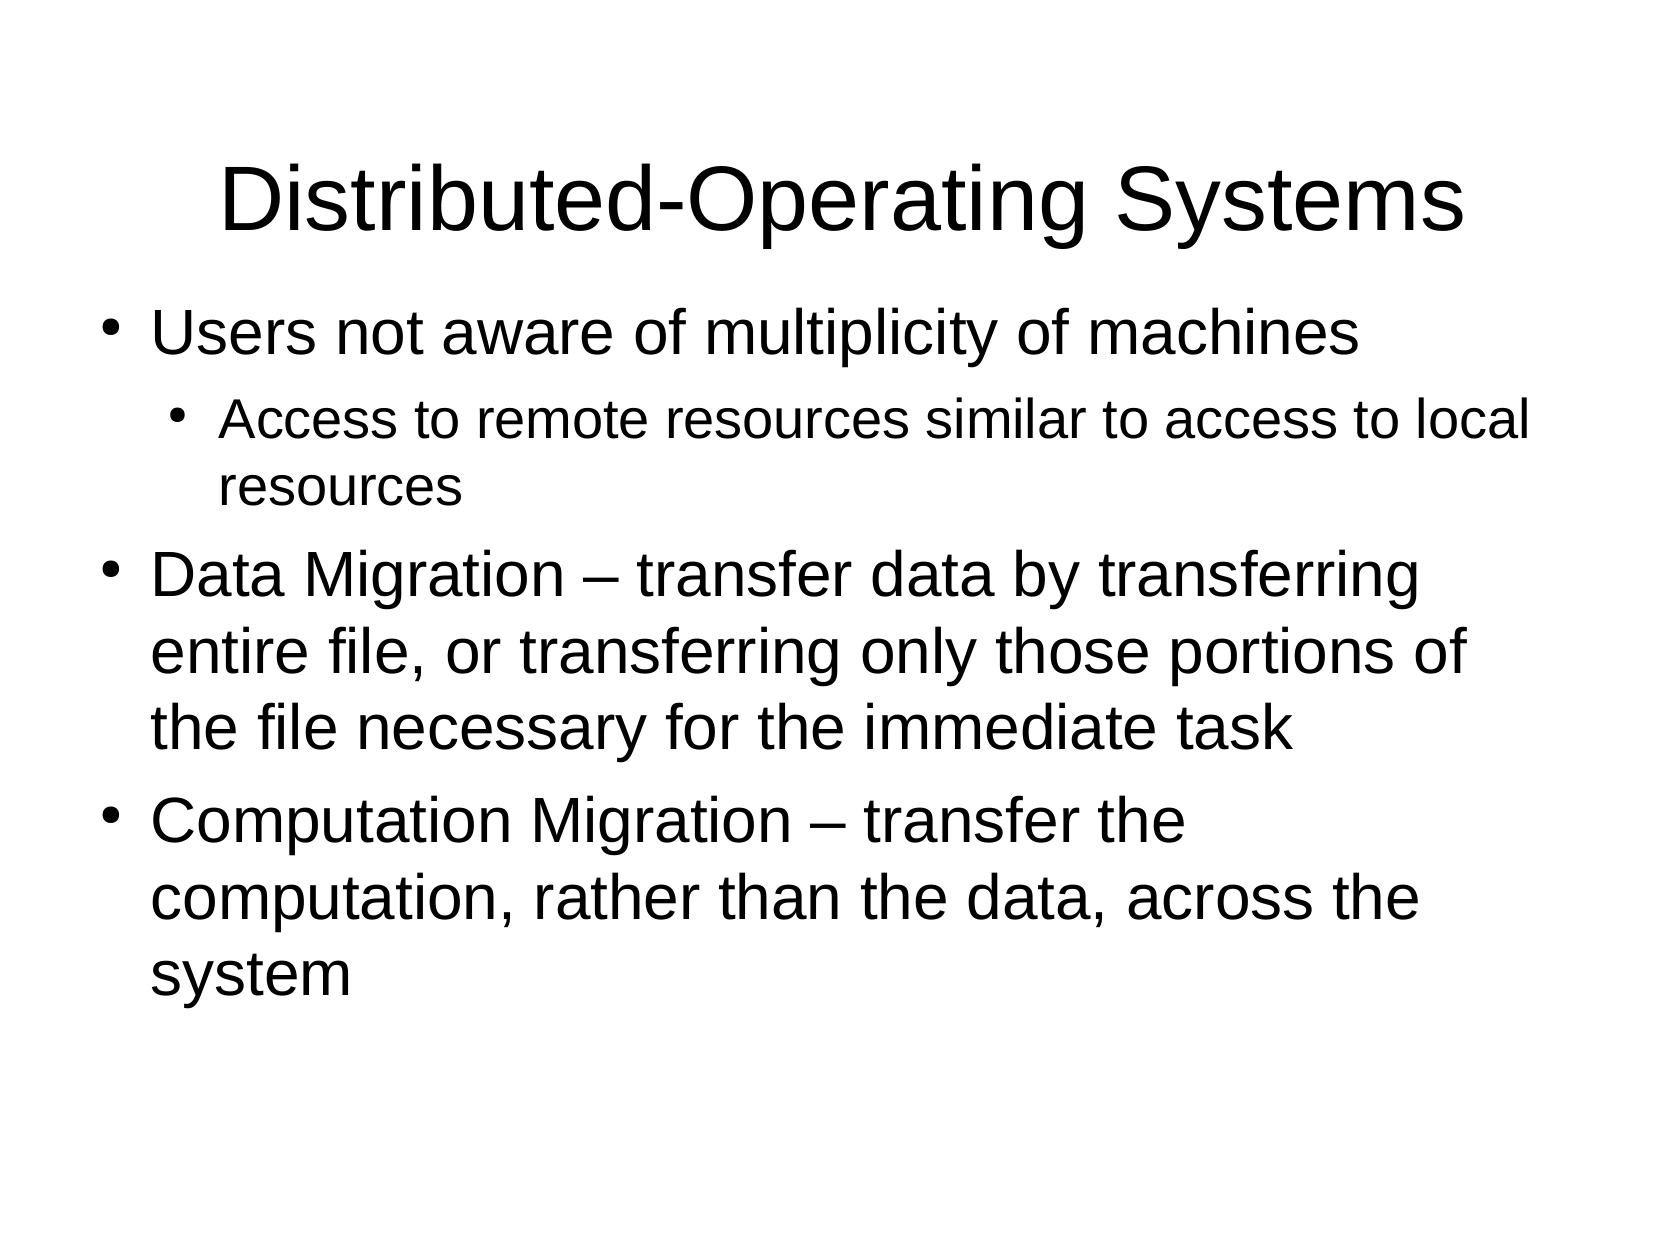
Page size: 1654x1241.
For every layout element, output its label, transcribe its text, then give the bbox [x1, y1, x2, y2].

list Users not aware of multiplicity of machines Access to remote resources similar to access to local resources Data Migration – transfer data by transferring entire file, or transferring only those portions of the file necessary for the immediate task Computation Migration – transfer the computation, rather than the data, across the system [82, 290, 1571, 1010]
title Distributed-Operating Systems [82, 49, 1571, 257]
